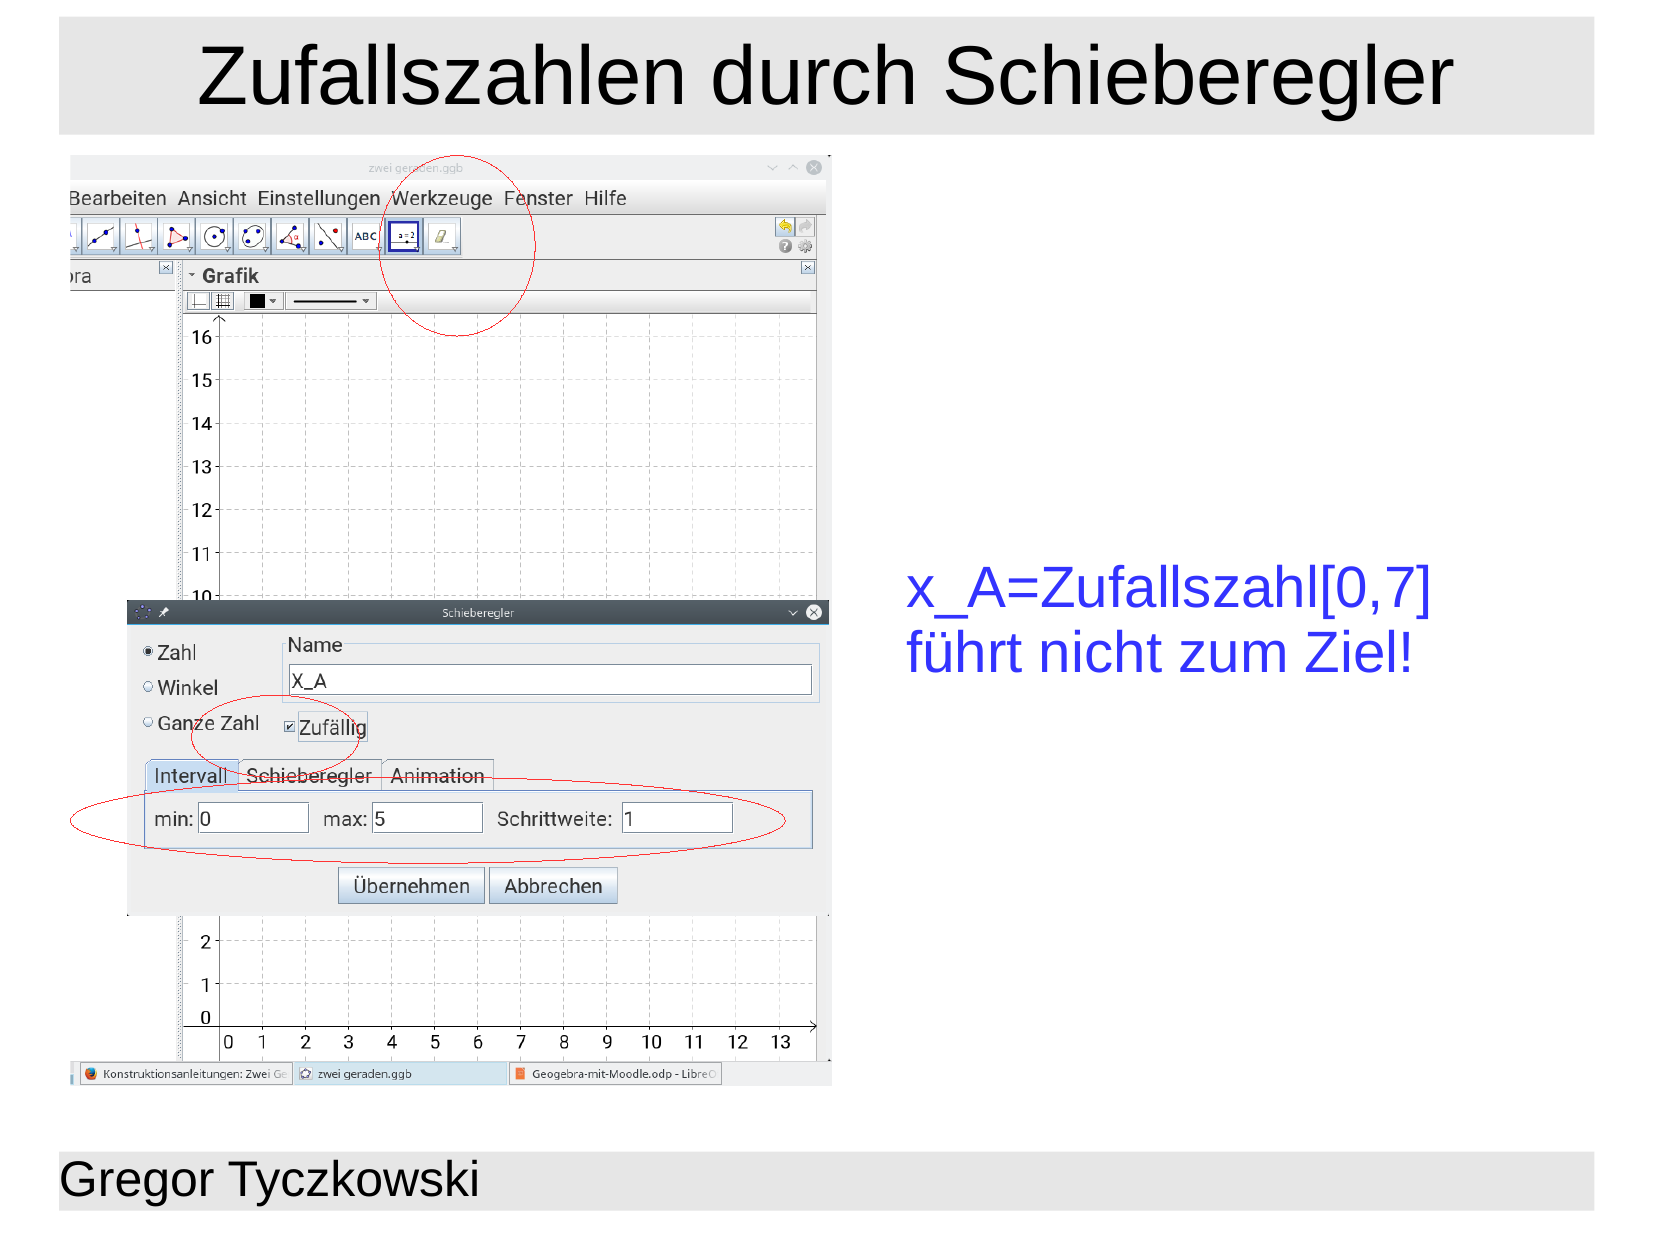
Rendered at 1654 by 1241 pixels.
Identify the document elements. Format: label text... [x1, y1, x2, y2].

text_box [70, 777, 786, 864]
title Zufallszahlen durch Schieberegler [59, 16, 1595, 135]
text_box [378, 155, 536, 337]
list Gregor Tyczkowski [59, 1151, 1595, 1211]
picture [70, 155, 832, 1086]
text_box x_A=Zufallszahl[0,7] führt nicht zum Ziel! [891, 547, 1529, 823]
text_box [191, 695, 360, 778]
